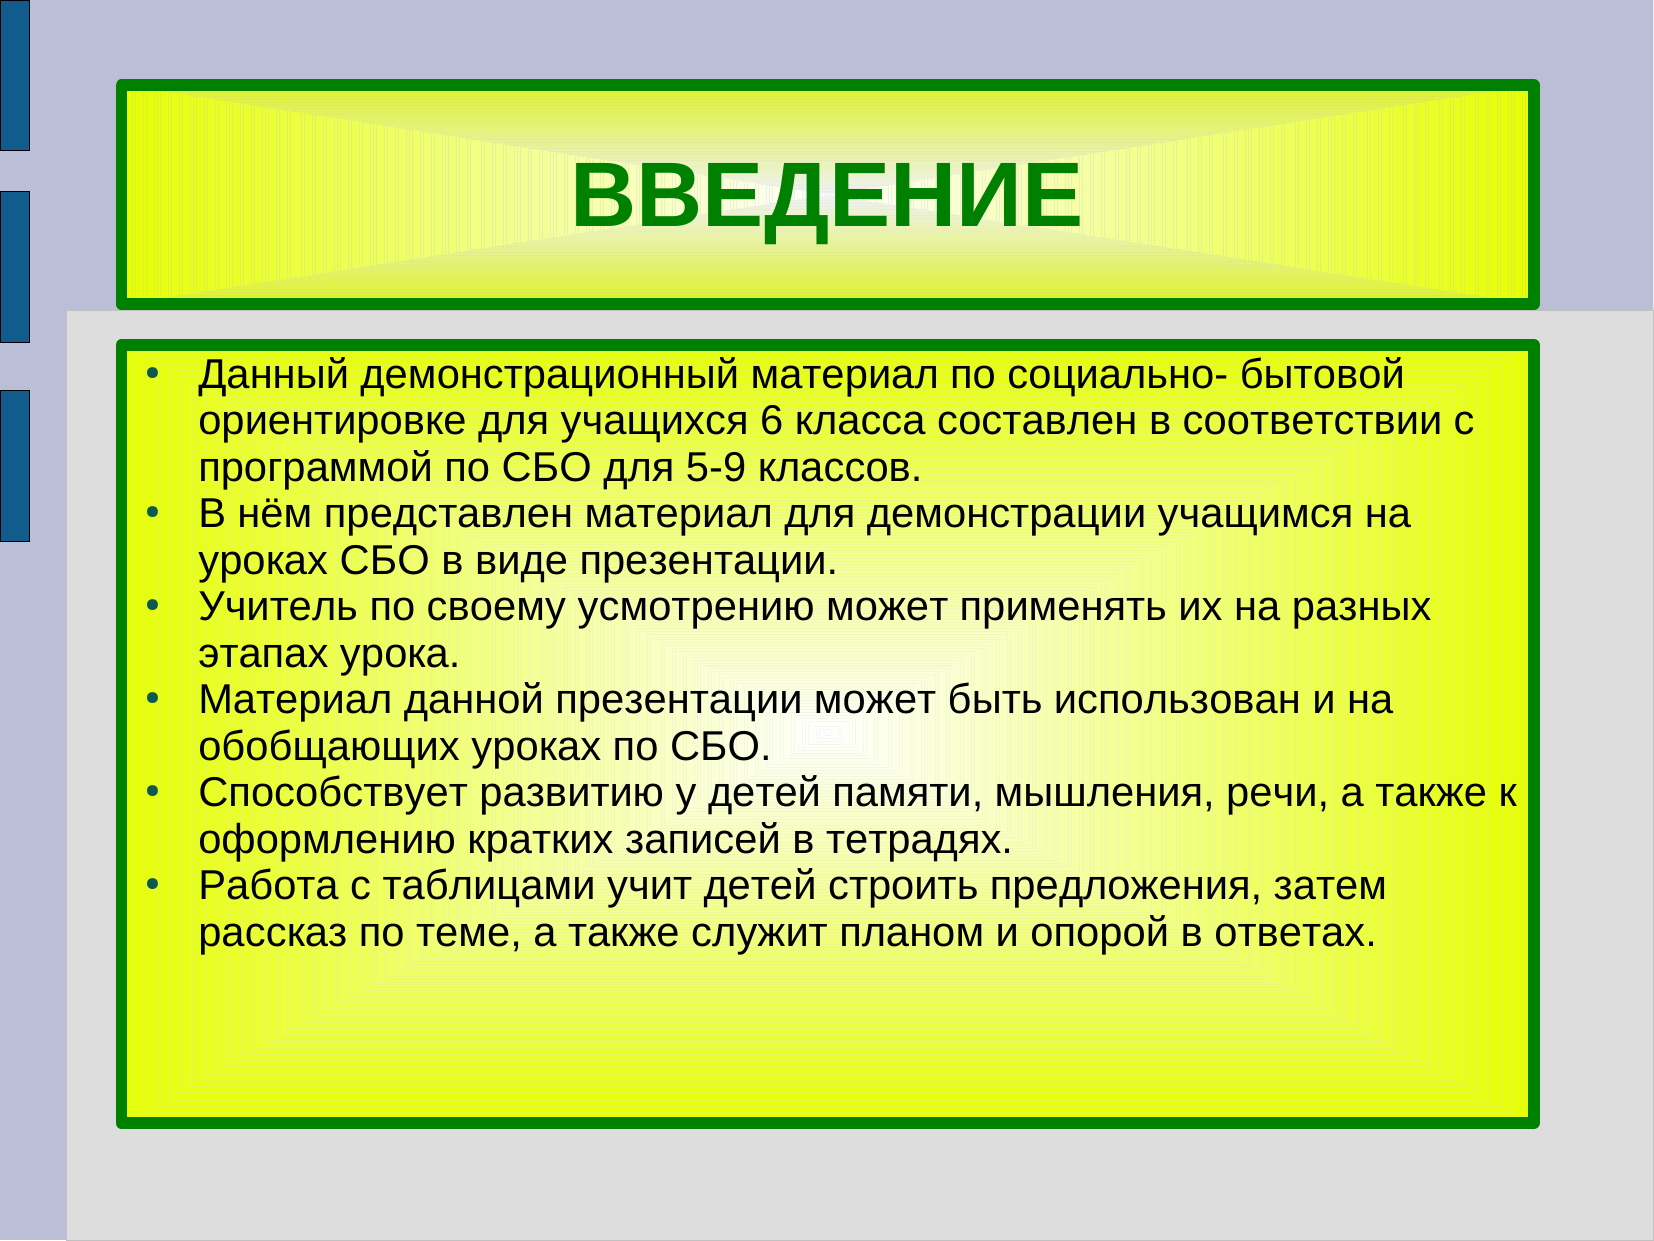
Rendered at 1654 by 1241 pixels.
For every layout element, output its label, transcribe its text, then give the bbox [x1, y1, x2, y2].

list Данный демонстрационный материал по социально- бытовой ориентировке для учащихся 6 класса составлен в соответствии с программой по СБО для 5-9 классов. В нём представлен материал для демонстрации учащимся на уроках СБО в виде презентации. Учитель по своему усмотрению может применять их на разных этапах урока. Материал данной презентации может быть использован и на обобщающих уроках по СБО. Способствует развитию у детей памяти, мышления, речи, а также к оформлению кратких записей в тетрадях. Работа с таблицами учит детей строить предложения, затем рассказ по теме, а также служит планом и опорой в ответах. [121, 344, 1534, 1124]
title ВВЕДЕНИЕ [121, 85, 1534, 305]
